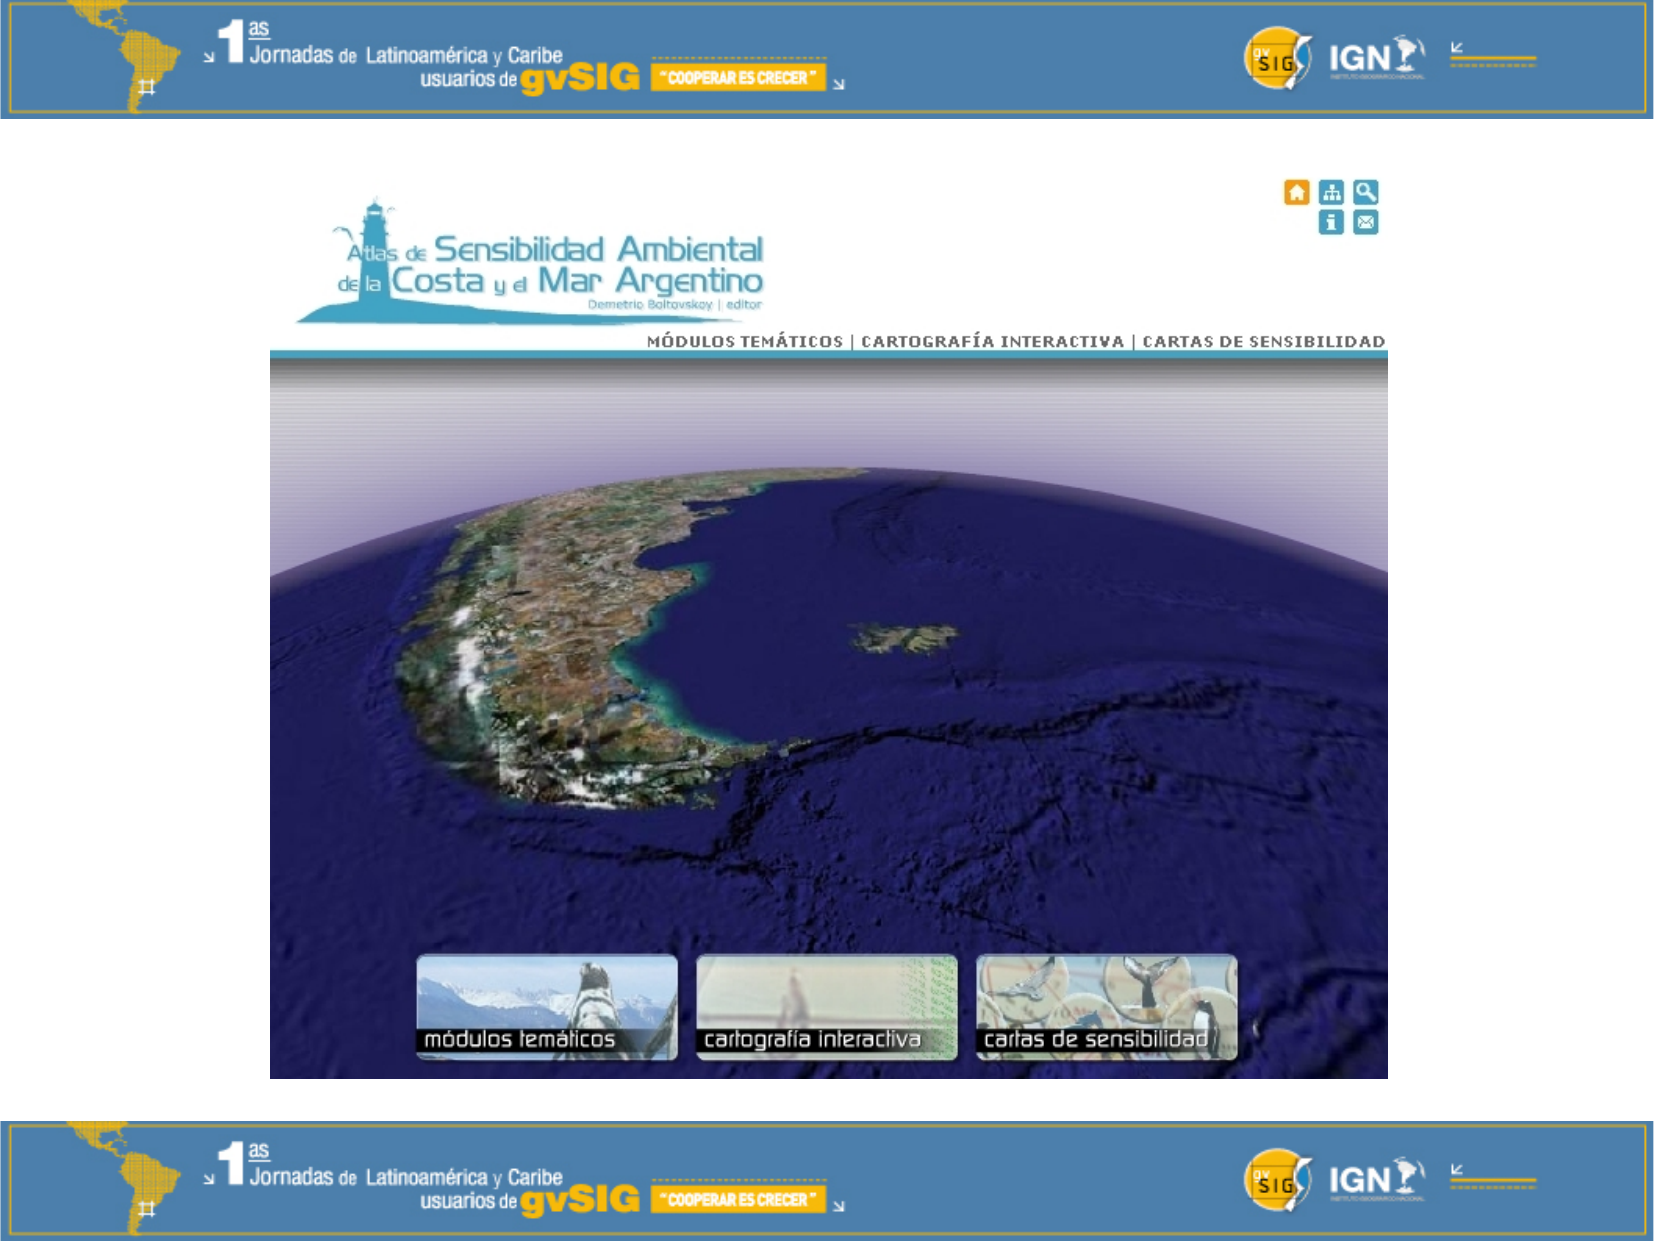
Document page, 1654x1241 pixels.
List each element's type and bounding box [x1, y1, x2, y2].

picture [0, 0, 1654, 119]
picture [0, 1121, 1654, 1241]
picture [270, 177, 1388, 1079]
